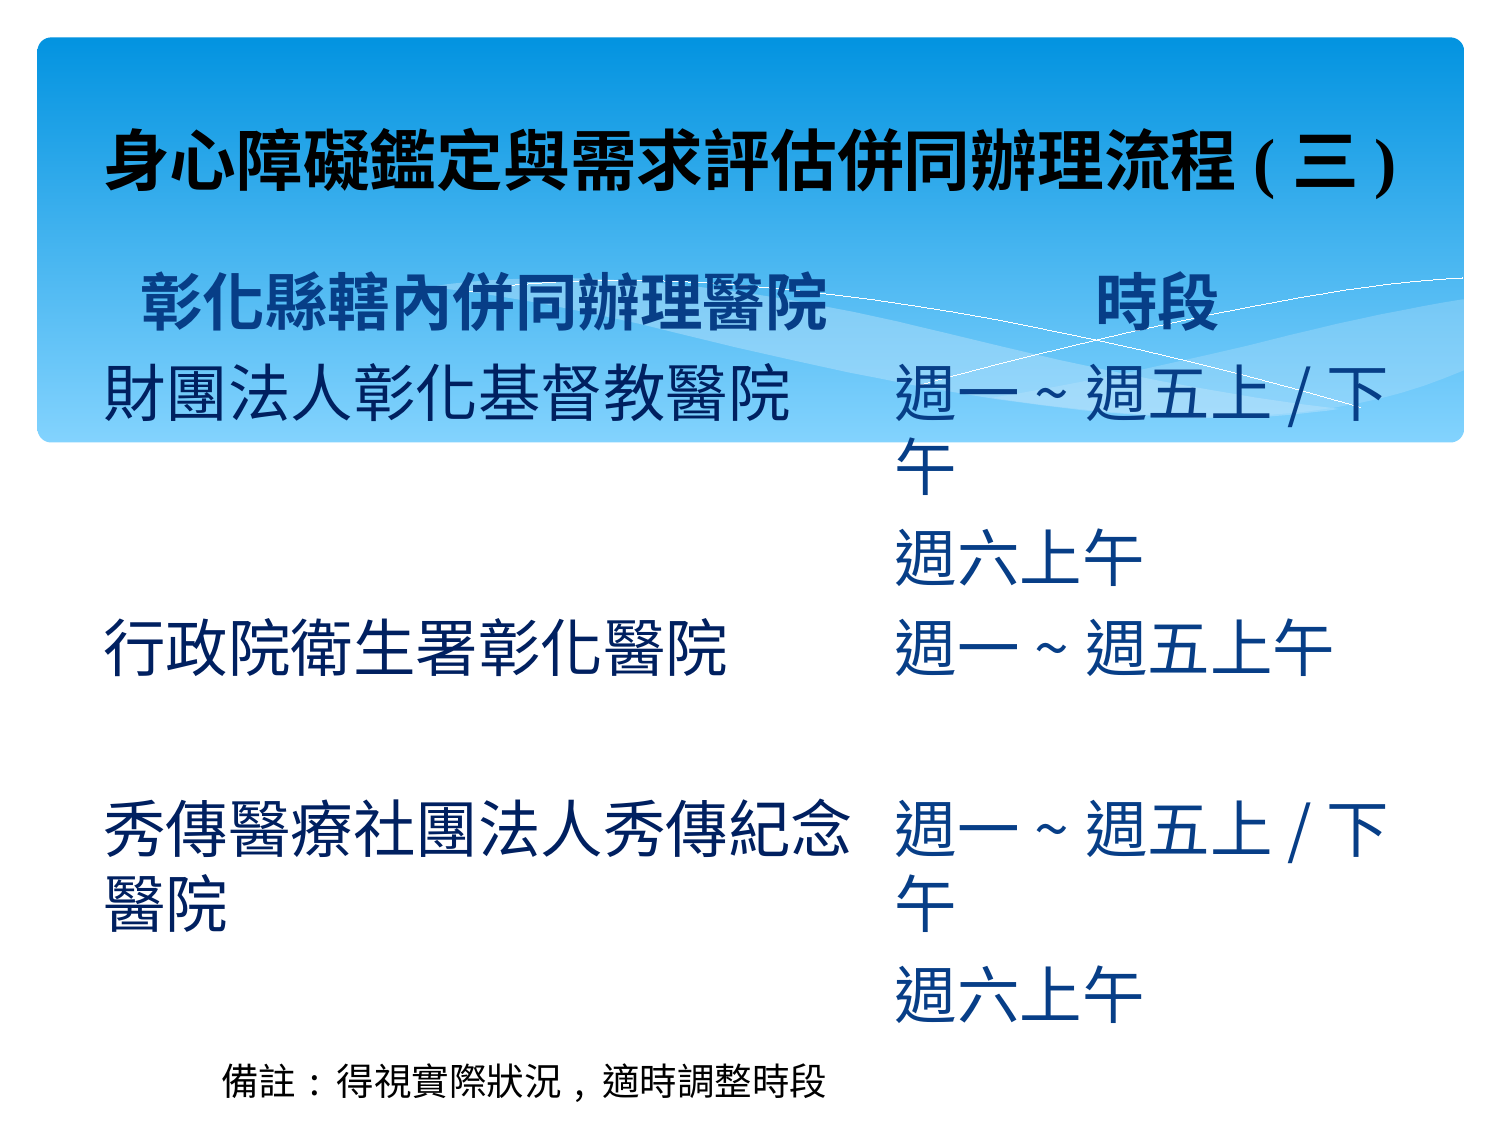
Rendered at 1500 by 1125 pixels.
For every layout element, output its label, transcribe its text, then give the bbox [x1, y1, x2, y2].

table_cell 週一~週五上/下午 週六上午 [880, 346, 1435, 602]
table_cell 週一~週五上/下午 週六上午 [880, 783, 1435, 1038]
table_cell 行政院衛生署彰化醫院 [89, 602, 880, 783]
table_header 彰化縣轄內併同辦理醫院 [89, 255, 880, 346]
text_box 備註:得視實際狀況,適時調整時段 [206, 1058, 904, 1125]
table_cell 週一~週五上午 [880, 602, 1435, 783]
table_cell 財團法人彰化基督教醫院 [89, 346, 880, 602]
table_cell 秀傳醫療社團法人秀傳紀念醫院 [89, 783, 880, 1038]
table_header 時段 [880, 255, 1435, 346]
title 身心障礙鑑定與需求評估併同辦理流程(三) [75, 55, 1426, 261]
